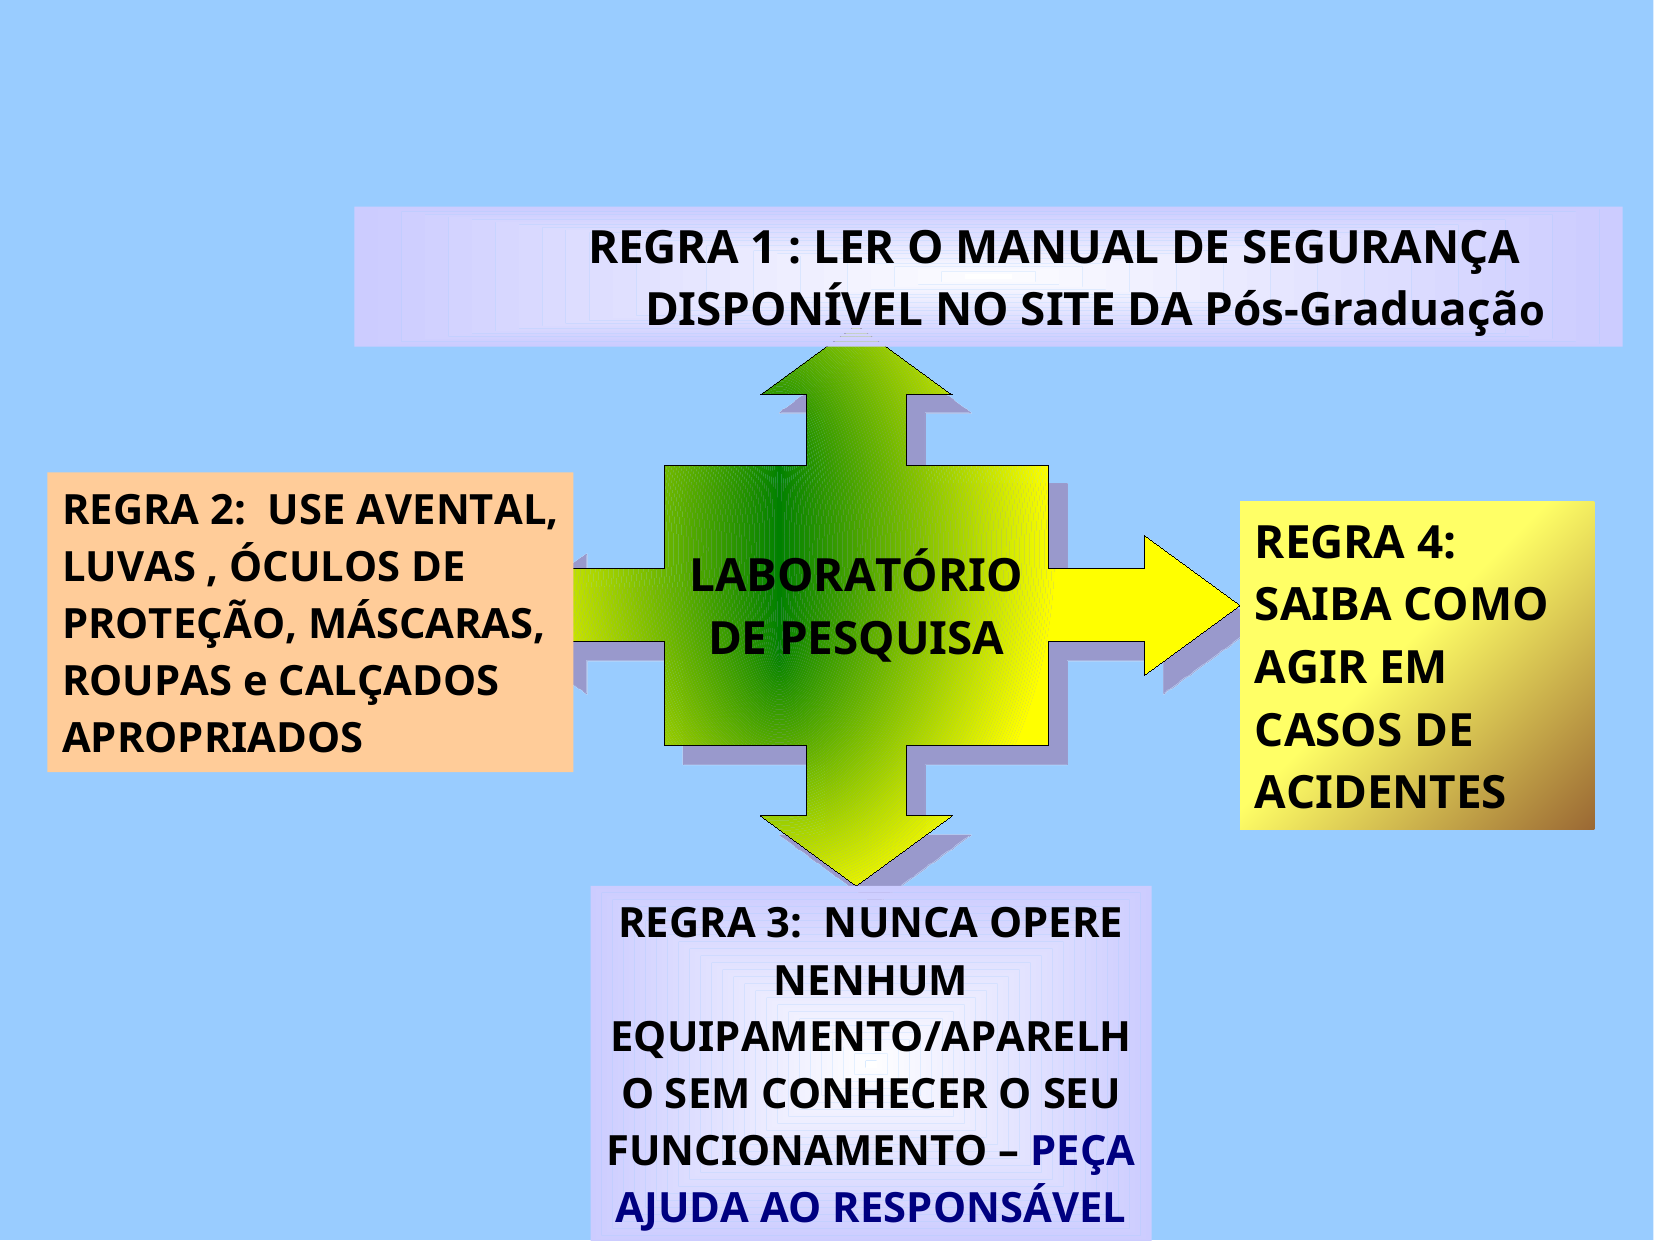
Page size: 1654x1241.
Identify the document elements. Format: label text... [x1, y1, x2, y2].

text_box REGRA 2: USE AVENTAL, LUVAS , ÓCULOS DE PROTEÇÃO, MÁSCARAS, ROUPAS e CALÇADOS APROPRIADOS [47, 472, 555, 768]
text_box LABORATÓRIO DE PESQUISA [574, 347, 1240, 885]
text_box REGRA 3: NUNCA OPERE NENHUM EQUIPAMENTO/APARELHO SEM CONHECER O SEU FUNCIONAMENTO – PEÇA AJUDA AO RESPONSÁVEL [590, 885, 1152, 1211]
text_box REGRA 4: SAIBA COMO AGIR EM CASOS DE ACIDENTES [1240, 501, 1595, 791]
text_box REGRA 1 : LER O MANUAL DE SEGURANÇA DISPONÍVEL NO SITE DA Pós-Graduação [354, 206, 1623, 332]
